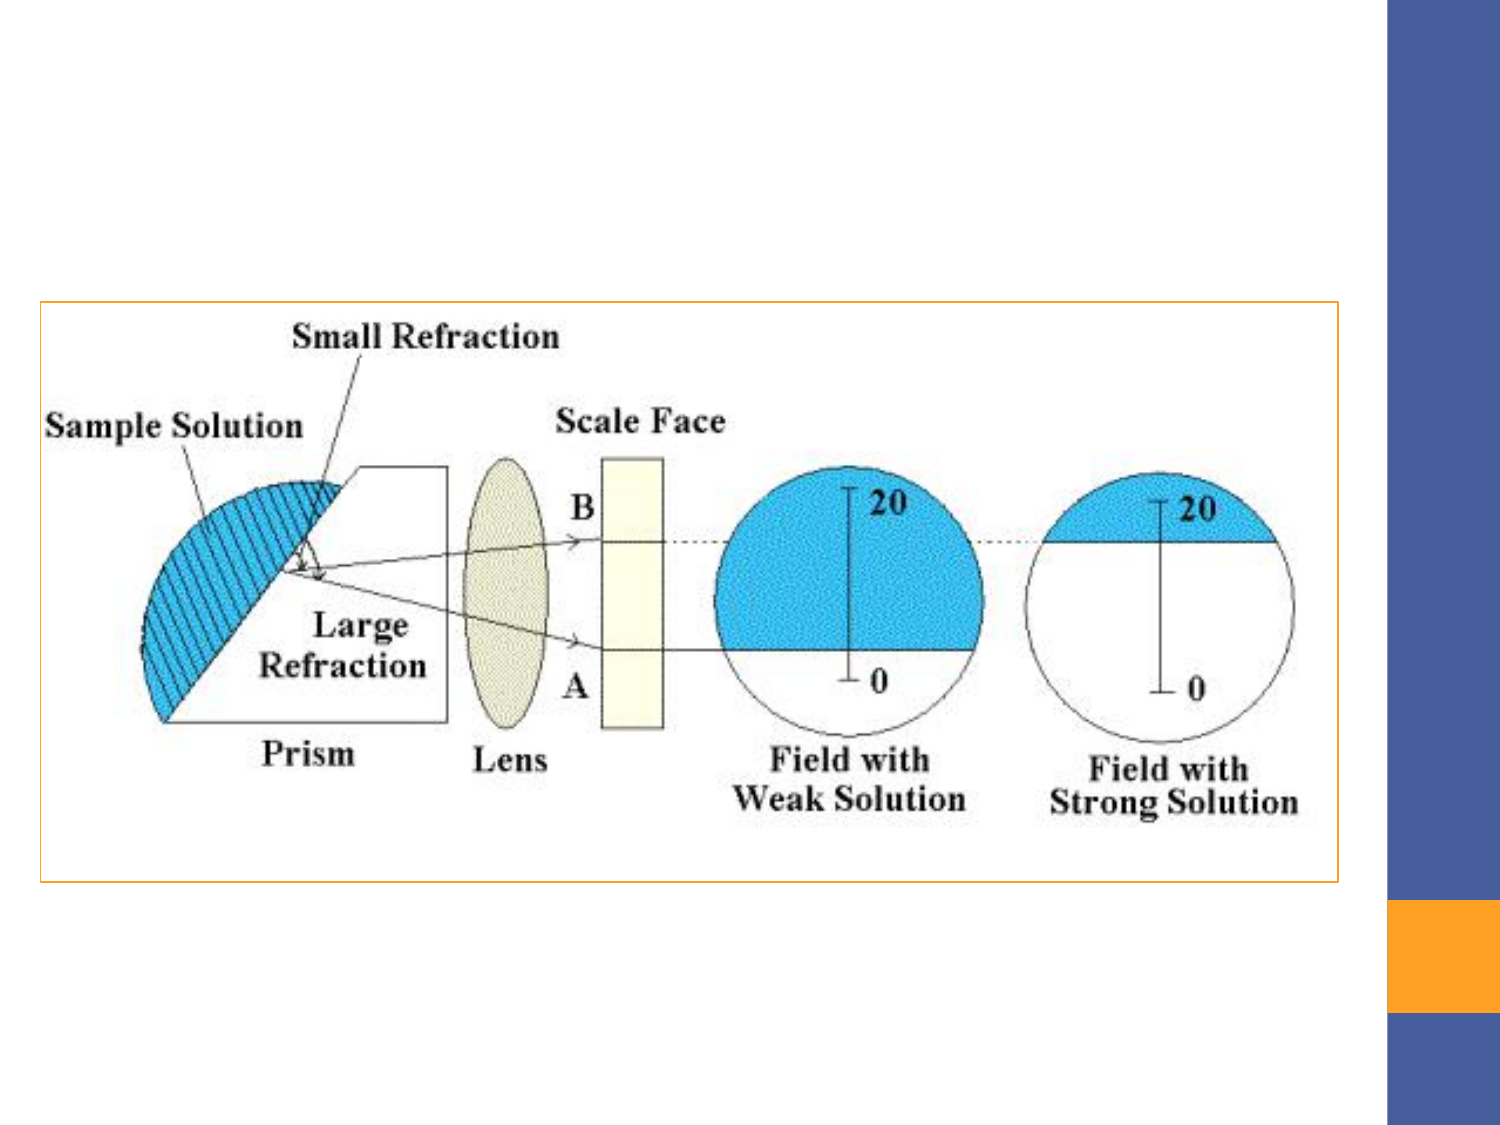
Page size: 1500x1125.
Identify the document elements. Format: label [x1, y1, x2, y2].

picture [41, 302, 1338, 882]
